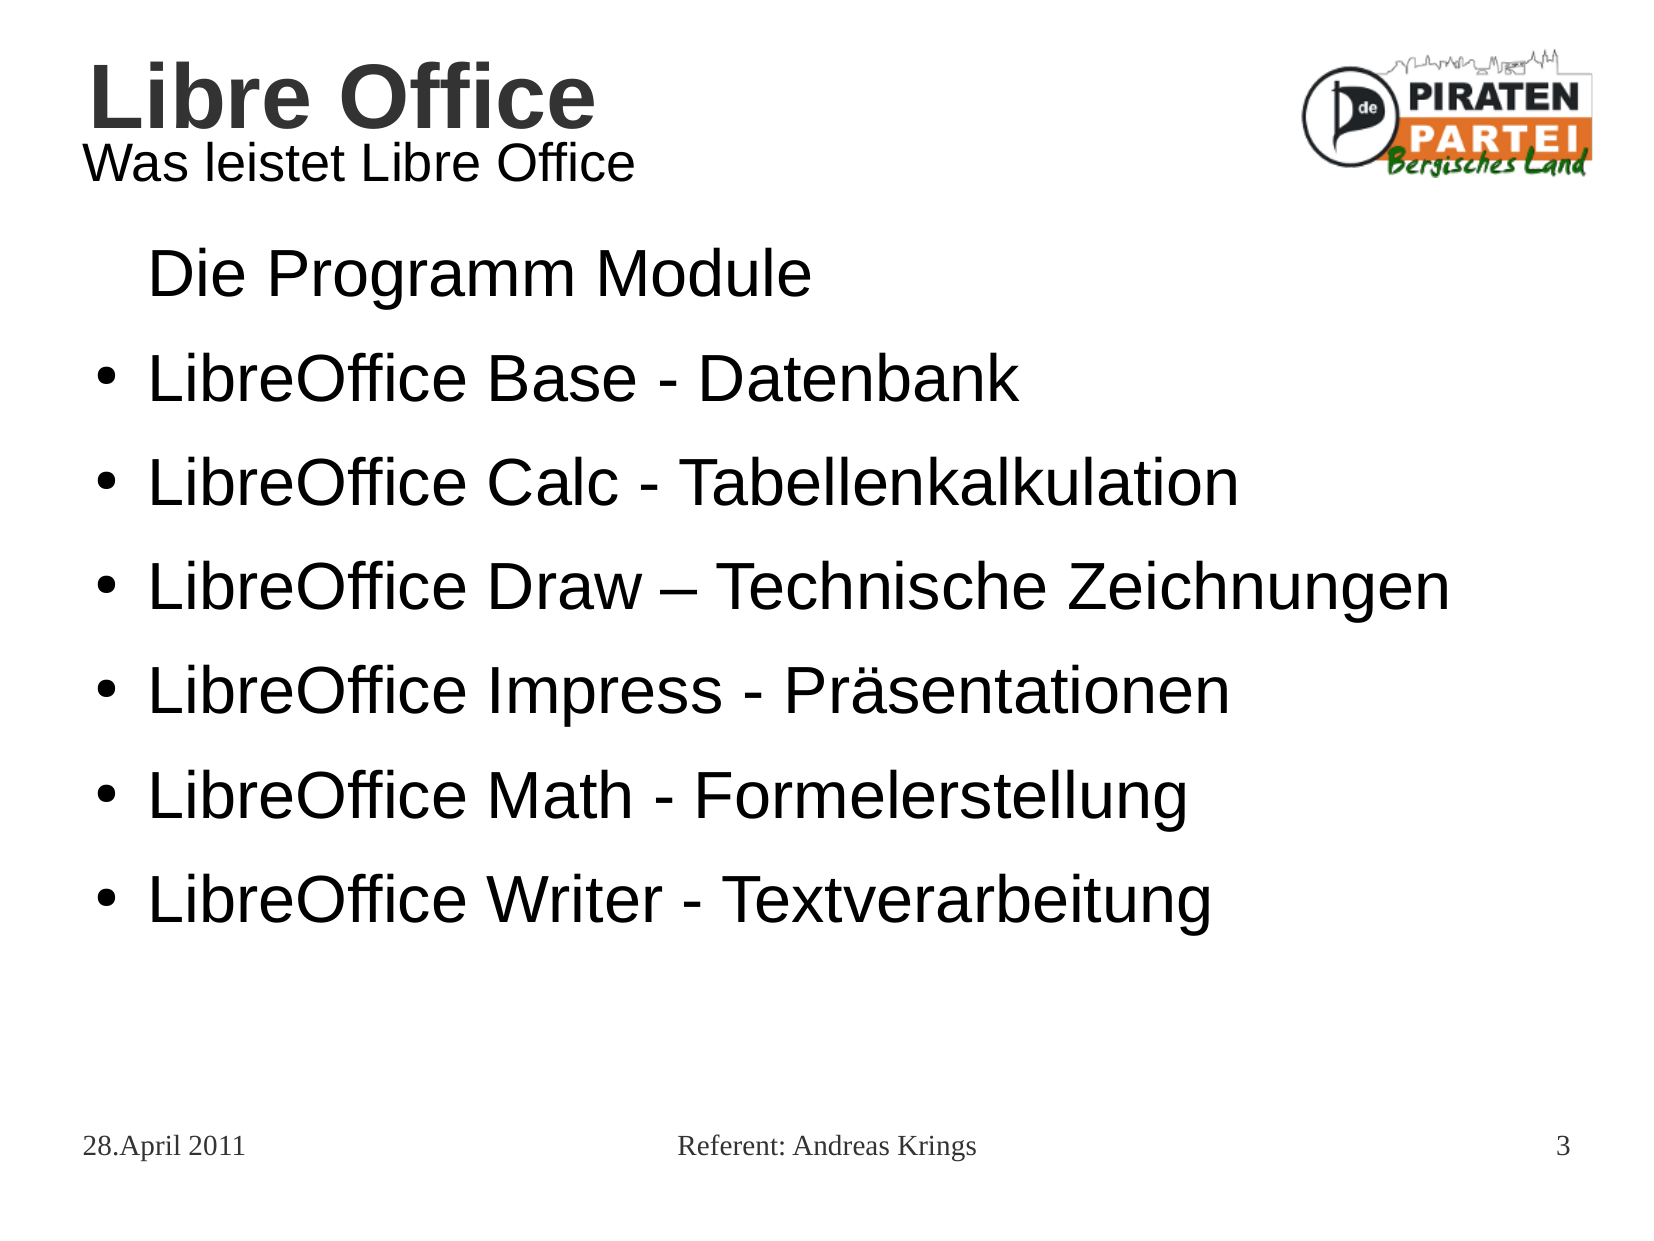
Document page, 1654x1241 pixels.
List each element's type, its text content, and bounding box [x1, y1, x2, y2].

list Die Programm Module LibreOffice Base - Datenbank LibreOffice Calc - Tabellenkalkulation LibreOffice Draw – Technische Zeichnungen LibreOffice Impress - Präsentationen LibreOffice Math - Formelerstellung LibreOffice Writer - Textverarbeitung [76, 236, 1565, 1055]
picture [1299, 48, 1595, 178]
title Was leistet Libre Office [82, 118, 1300, 207]
